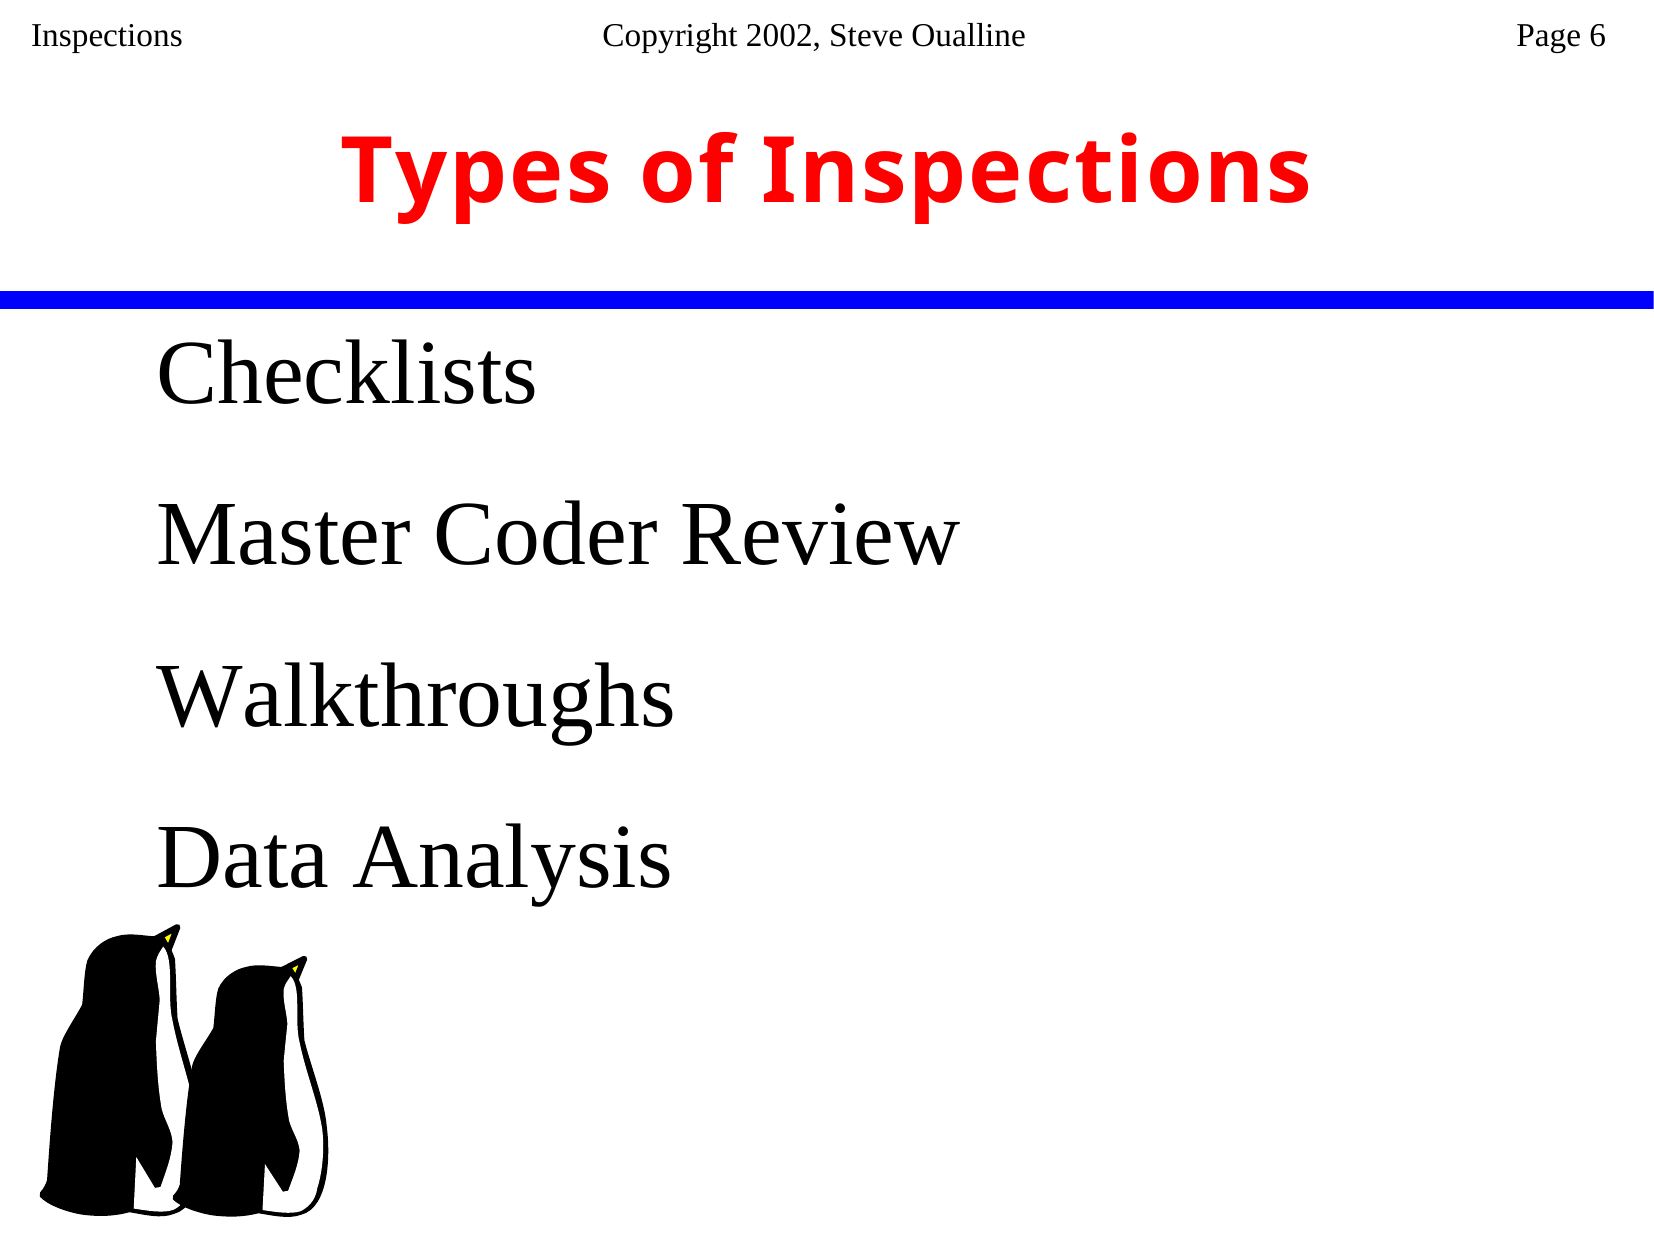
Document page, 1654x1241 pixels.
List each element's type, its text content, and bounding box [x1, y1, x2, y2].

list Checklists Master Coder Review Walkthroughs Data Analysis [121, 321, 1534, 941]
title Types of Inspections [121, 66, 1534, 269]
